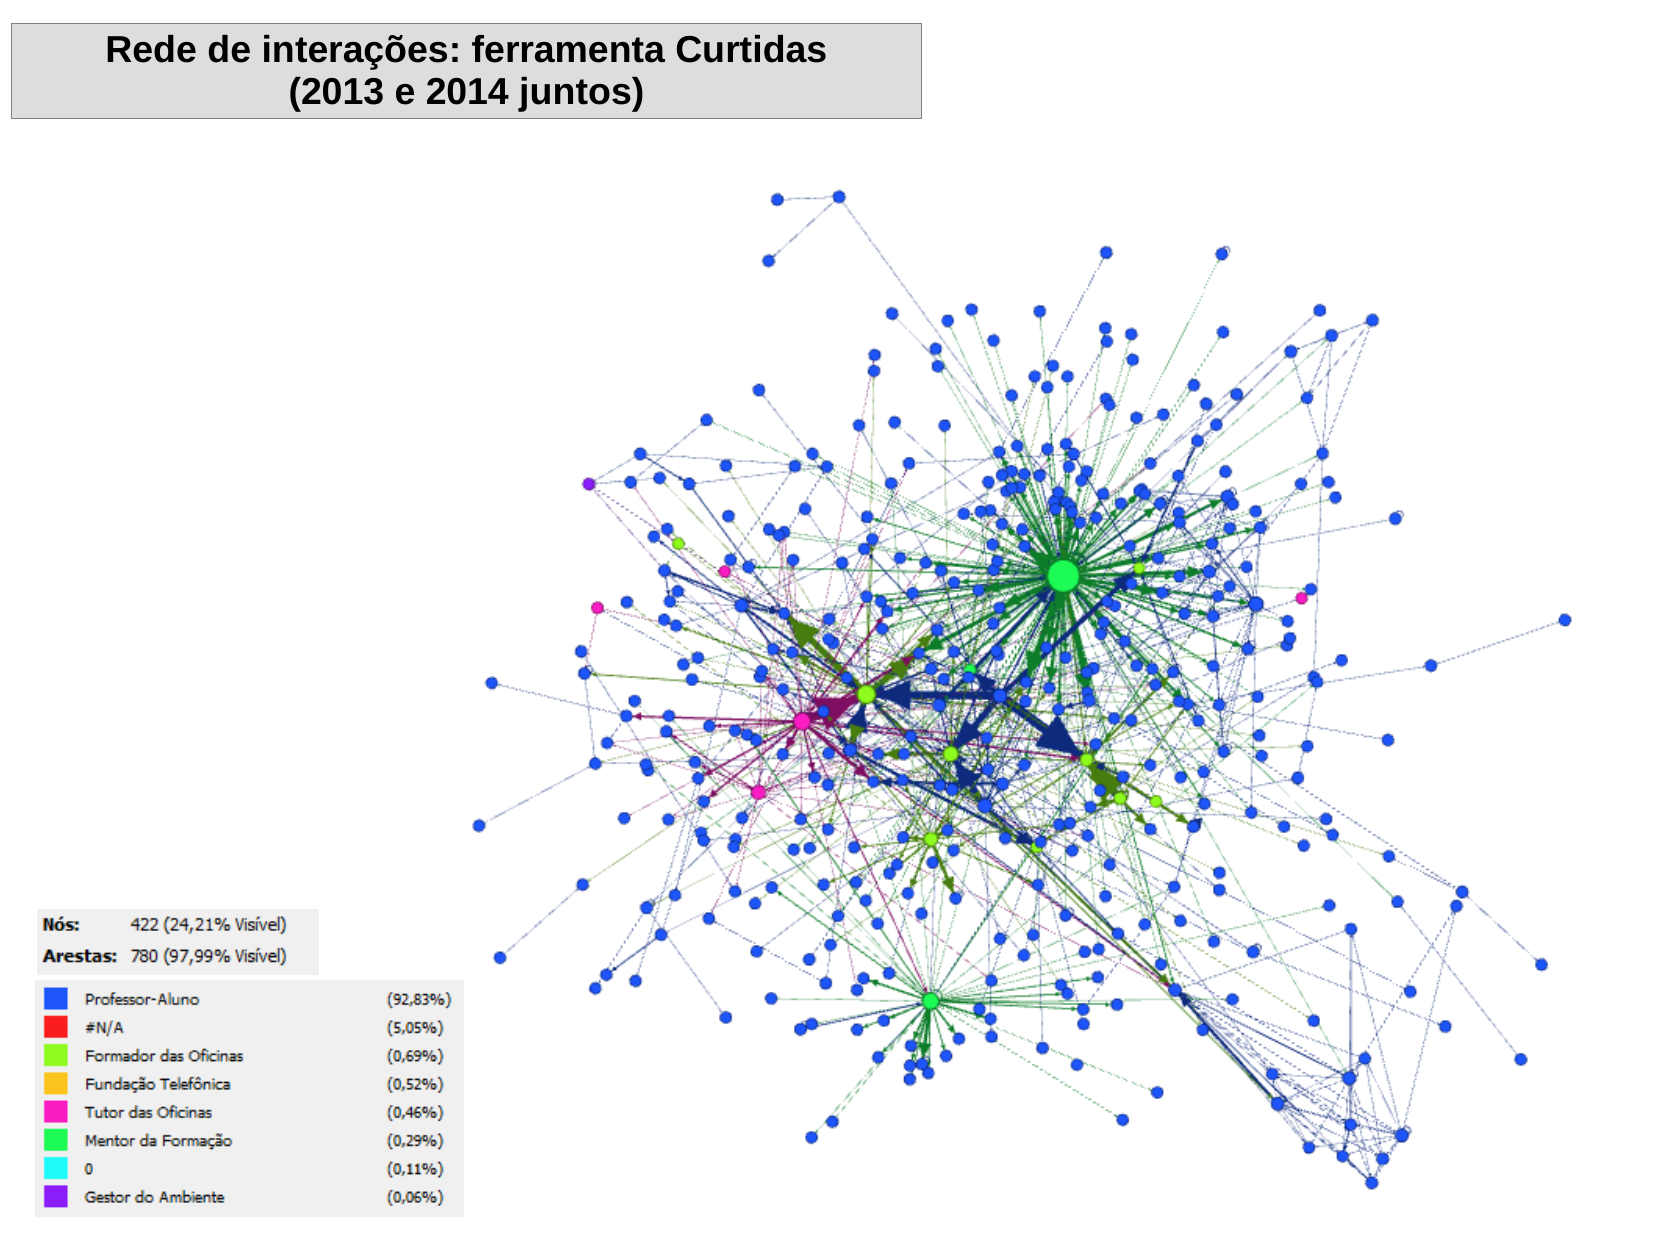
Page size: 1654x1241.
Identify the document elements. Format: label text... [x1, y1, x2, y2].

text_box Rede de interações: ferramenta Curtidas (2013 e 2014 juntos) [11, 23, 922, 119]
picture [35, 165, 1595, 1217]
picture [37, 909, 319, 976]
